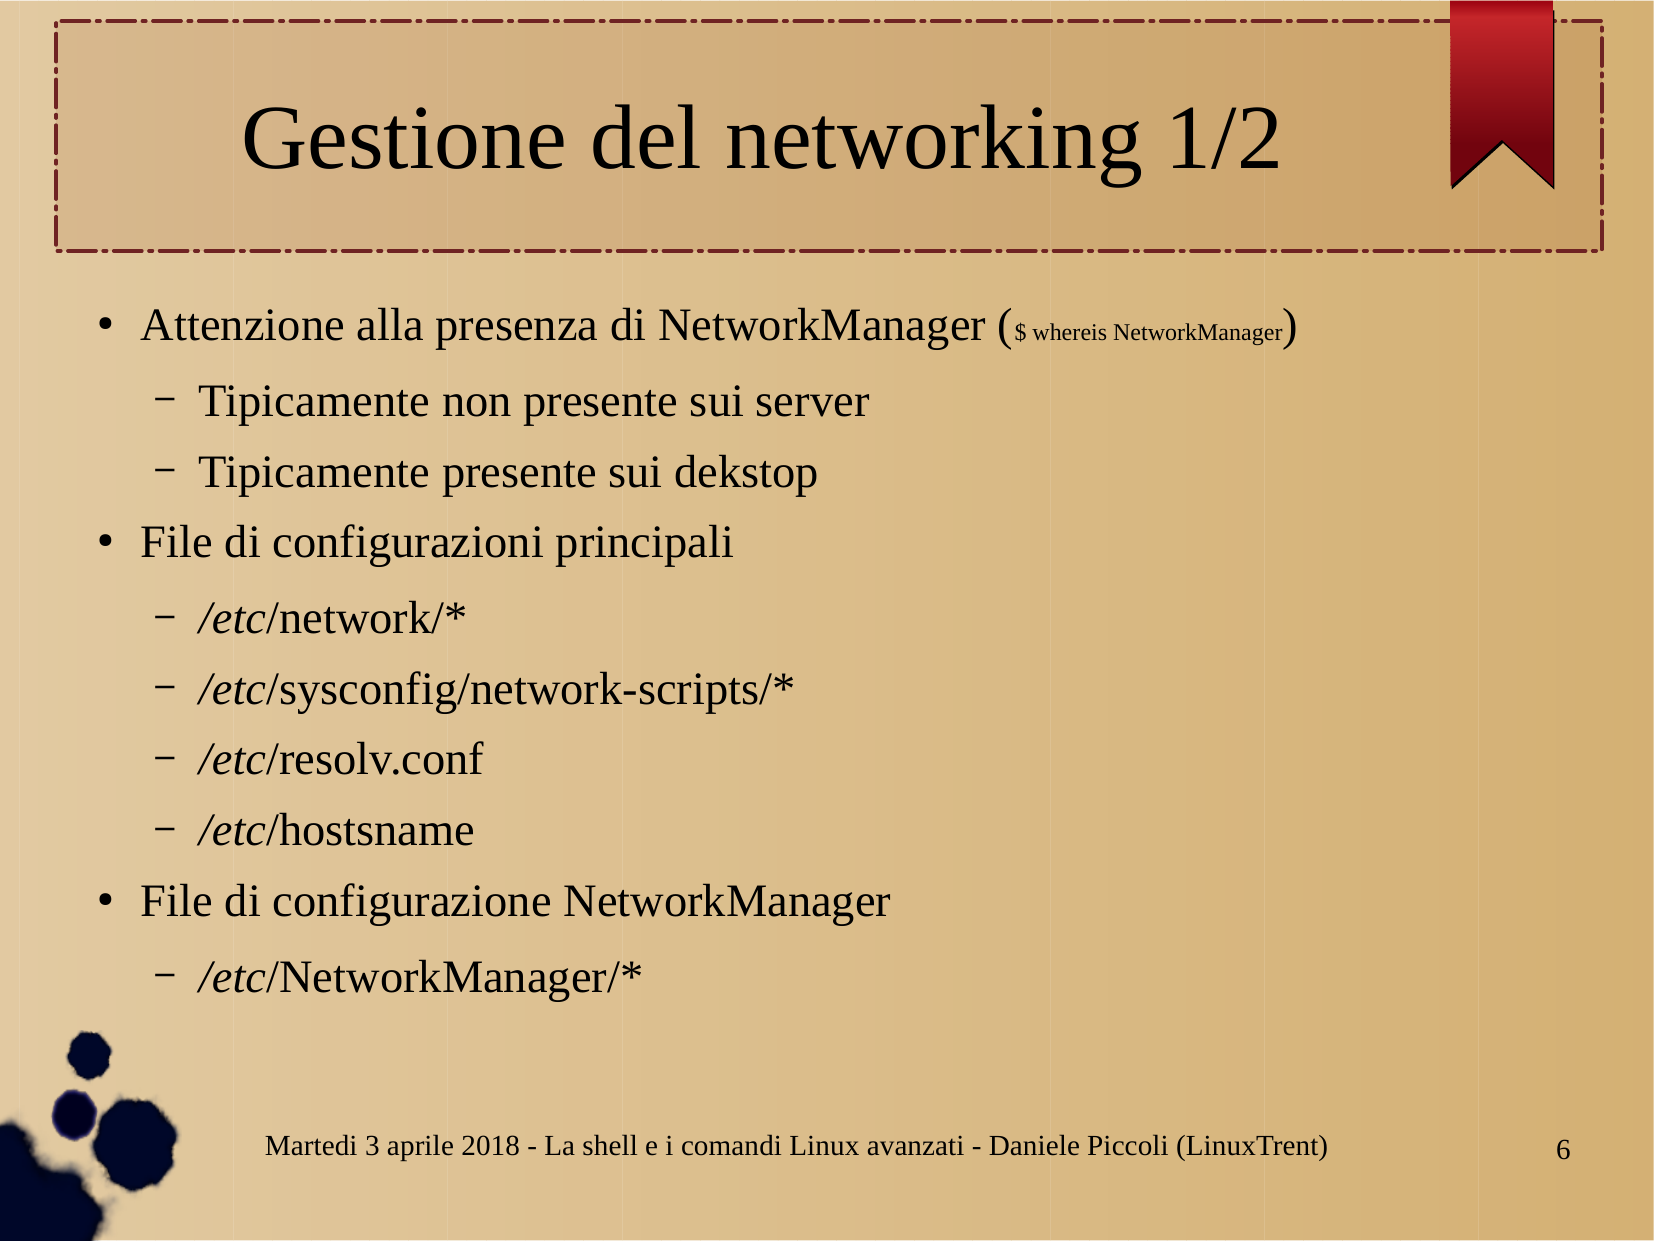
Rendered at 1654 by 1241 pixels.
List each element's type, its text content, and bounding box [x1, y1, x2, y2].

title Gestione del networking 1/2 [82, 47, 1412, 229]
list Attenzione alla presenza di NetworkManager ($ whereis NetworkManager) Tipicamente non presente sui server Tipicamente presente sui dekstop File di configurazioni principali /etc/network/* /etc/sysconfig/network-scripts/* /etc/resolv.conf /etc/hostsname File di configurazione NetworkManager /etc/NetworkManager/* [82, 299, 1571, 1004]
